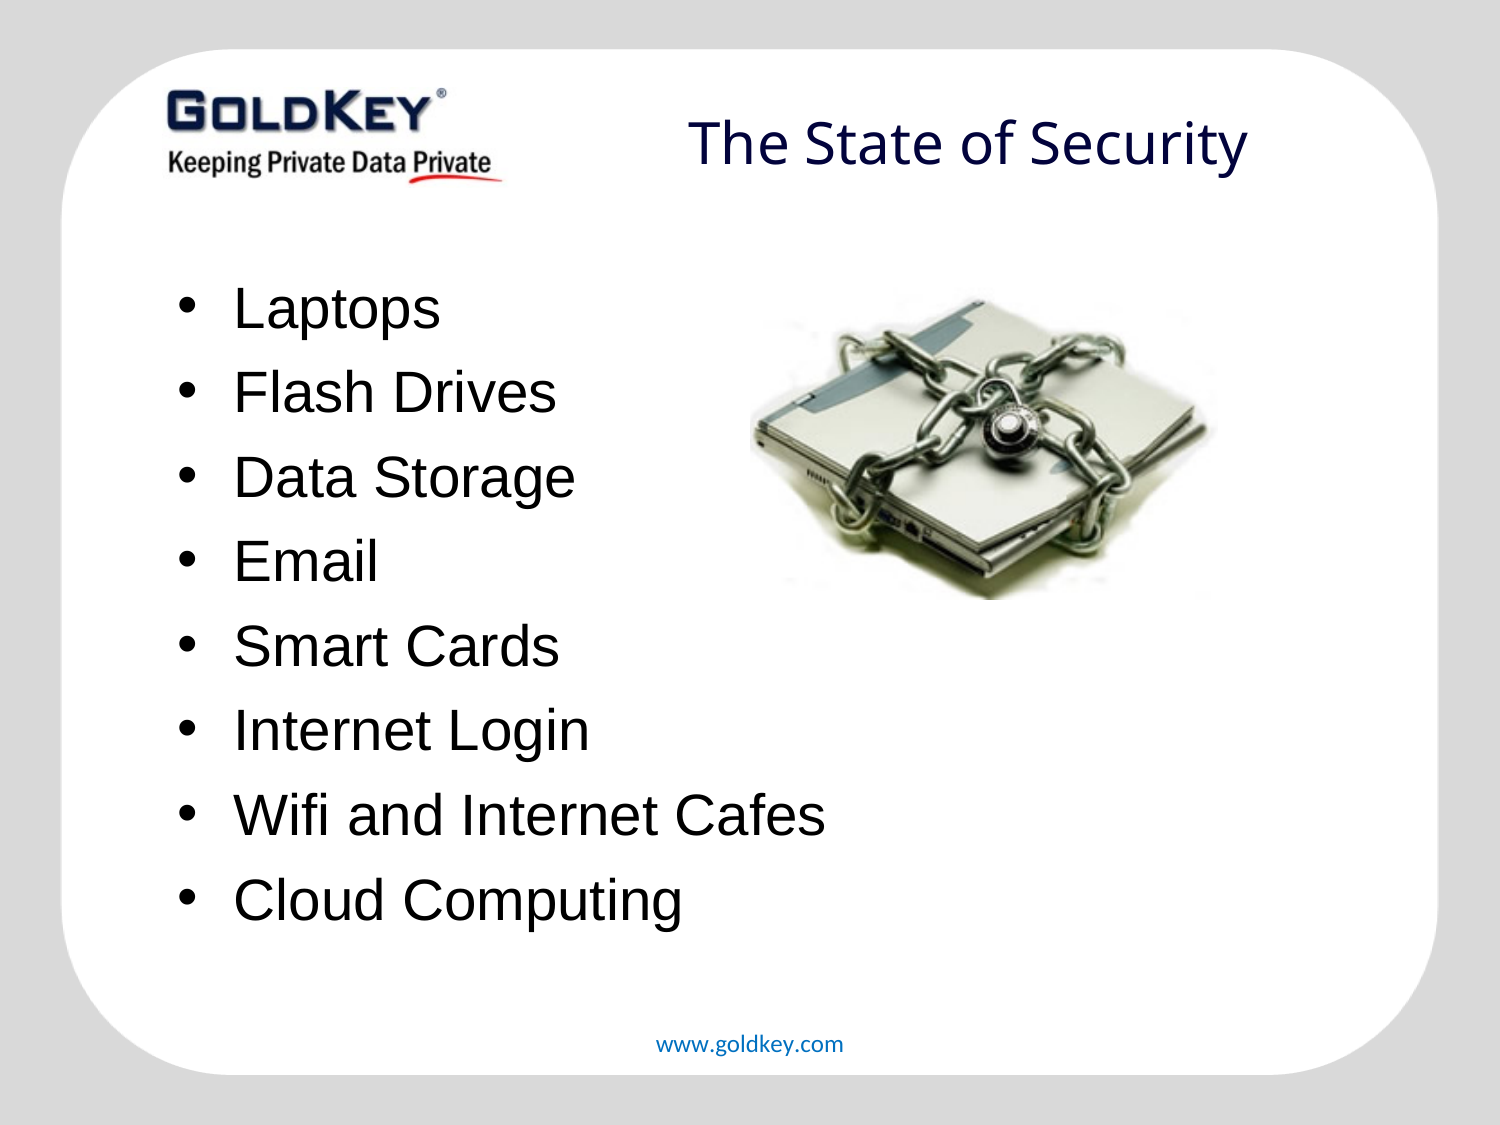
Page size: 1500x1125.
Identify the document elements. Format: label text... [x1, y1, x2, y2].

title The State of Security [587, 98, 1351, 184]
picture [57, 45, 1442, 1079]
list Laptops Flash Drives Data Storage Email Smart Cards Internet Login Wifi and Internet Cafes Cloud Computing [162, 262, 1325, 1006]
